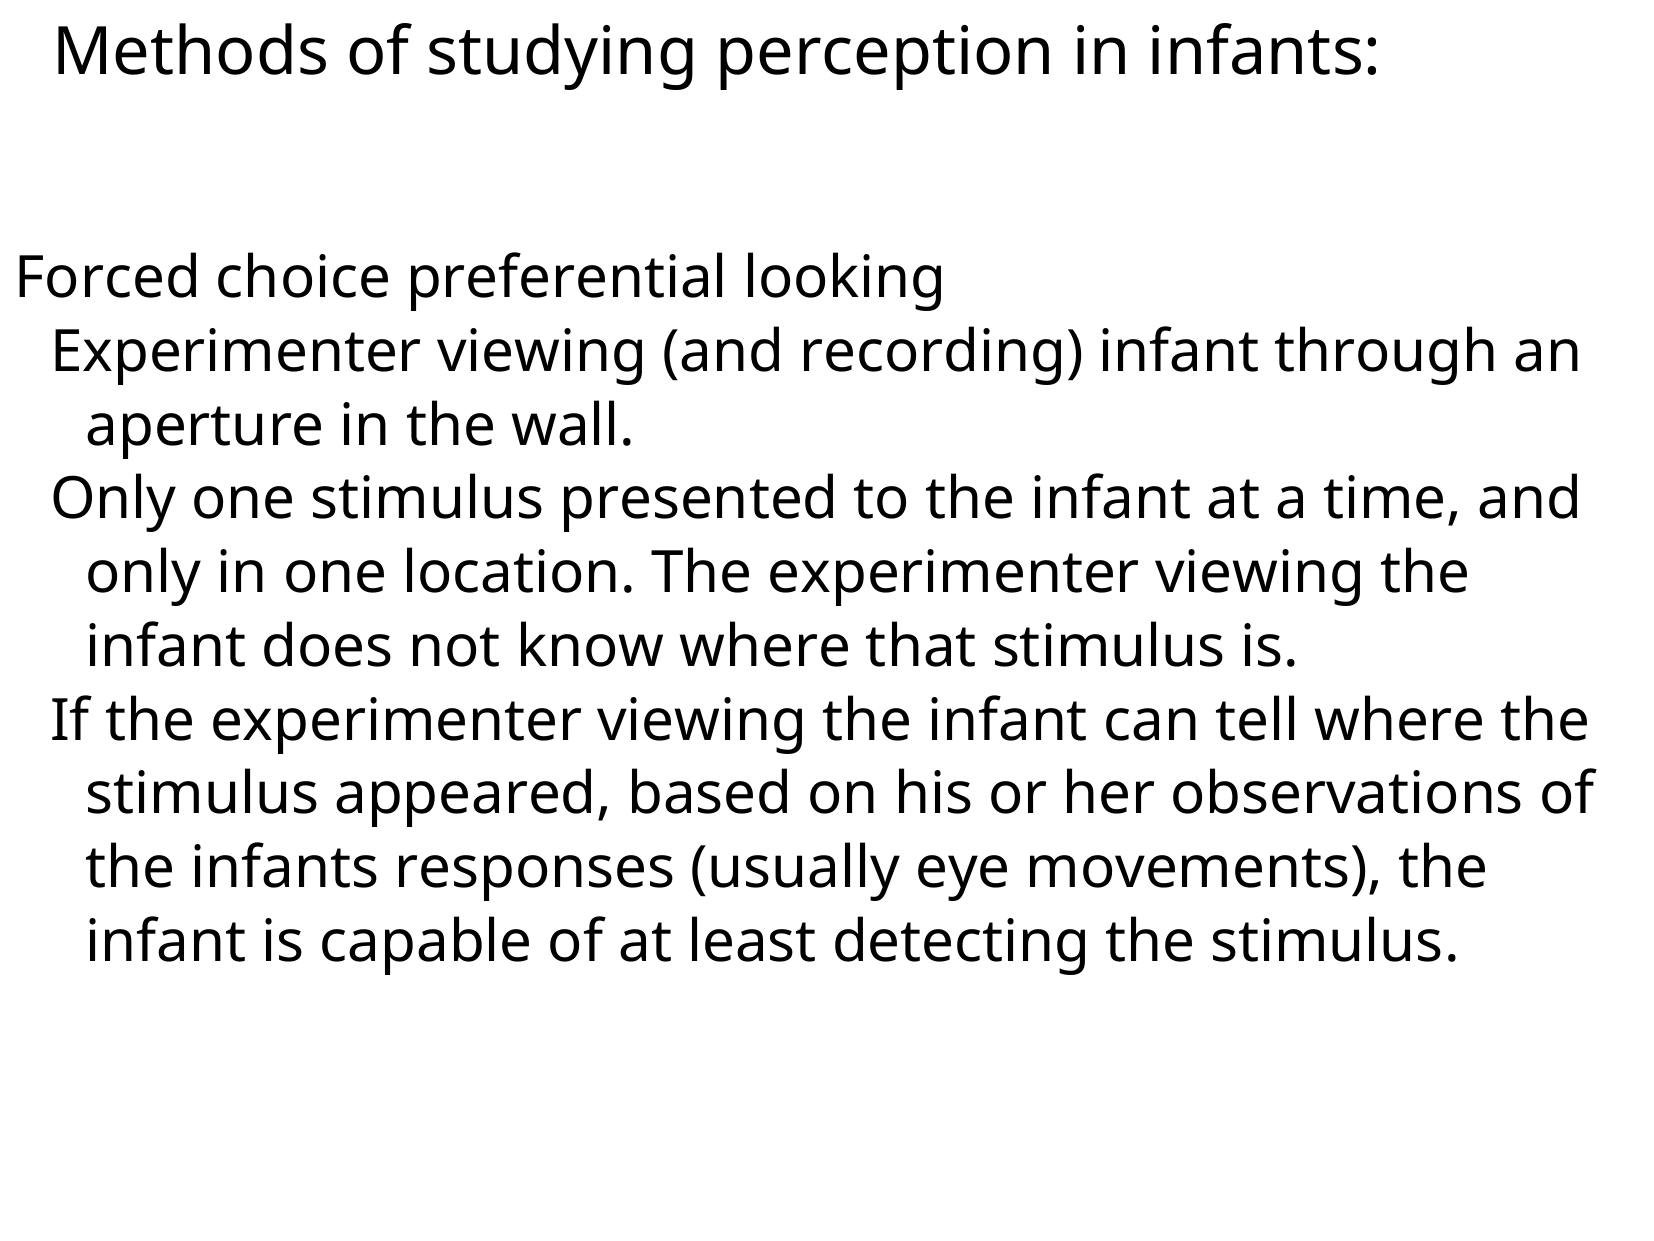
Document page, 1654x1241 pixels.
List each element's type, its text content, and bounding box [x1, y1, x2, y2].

text_box Forced choice preferential looking Experimenter viewing (and recording) infant through an aperture in the wall. Only one stimulus presented to the infant at a time, and only in one location. The experimenter viewing the infant does not know where that stimulus is. If the experimenter viewing the infant can tell where the stimulus appeared, based on his or her observations of the infants responses (usually eye movements), the infant is capable of at least detecting the stimulus. [0, 231, 1651, 976]
text_box Methods of studying perception in infants: [37, 0, 1613, 231]
